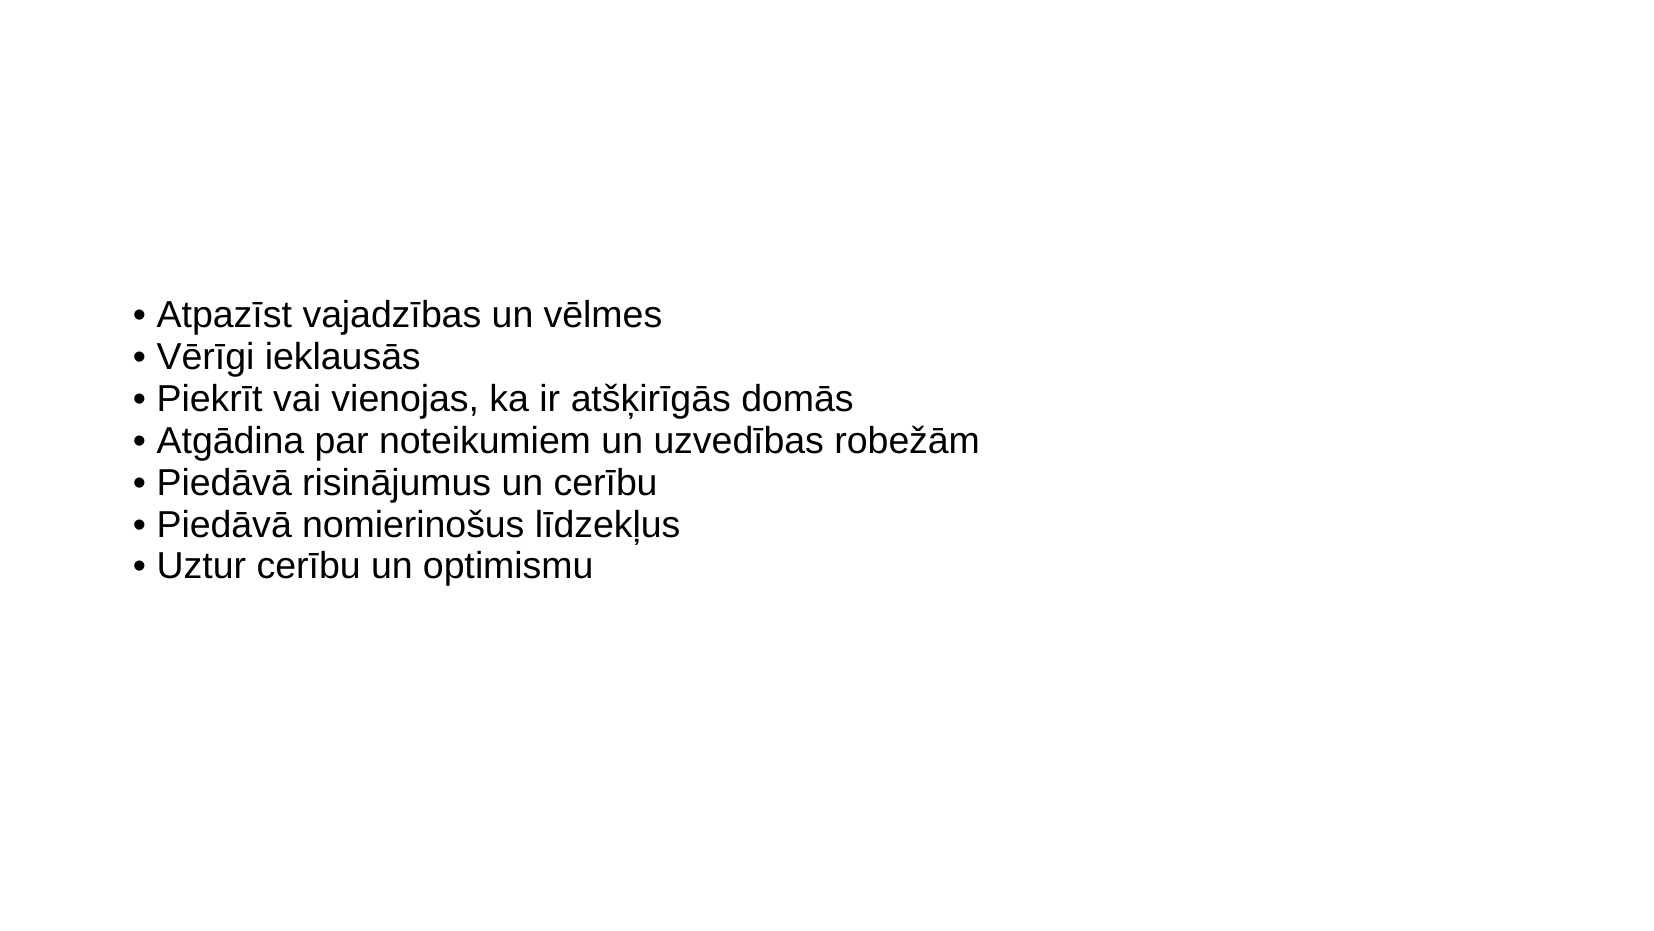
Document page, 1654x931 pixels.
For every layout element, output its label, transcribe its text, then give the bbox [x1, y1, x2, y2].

text_box • Atpazīst vajadzības un vēlmes • Vērīgi ieklausās • Piekrīt vai vienojas, ka ir atšķirīgās domās • Atgādina par noteikumiem un uzvedības robežām • Piedāvā risinājumus un cerību • Piedāvā nomierinošus līdzekļus • Uztur cerību un optimismu [118, 285, 1654, 857]
